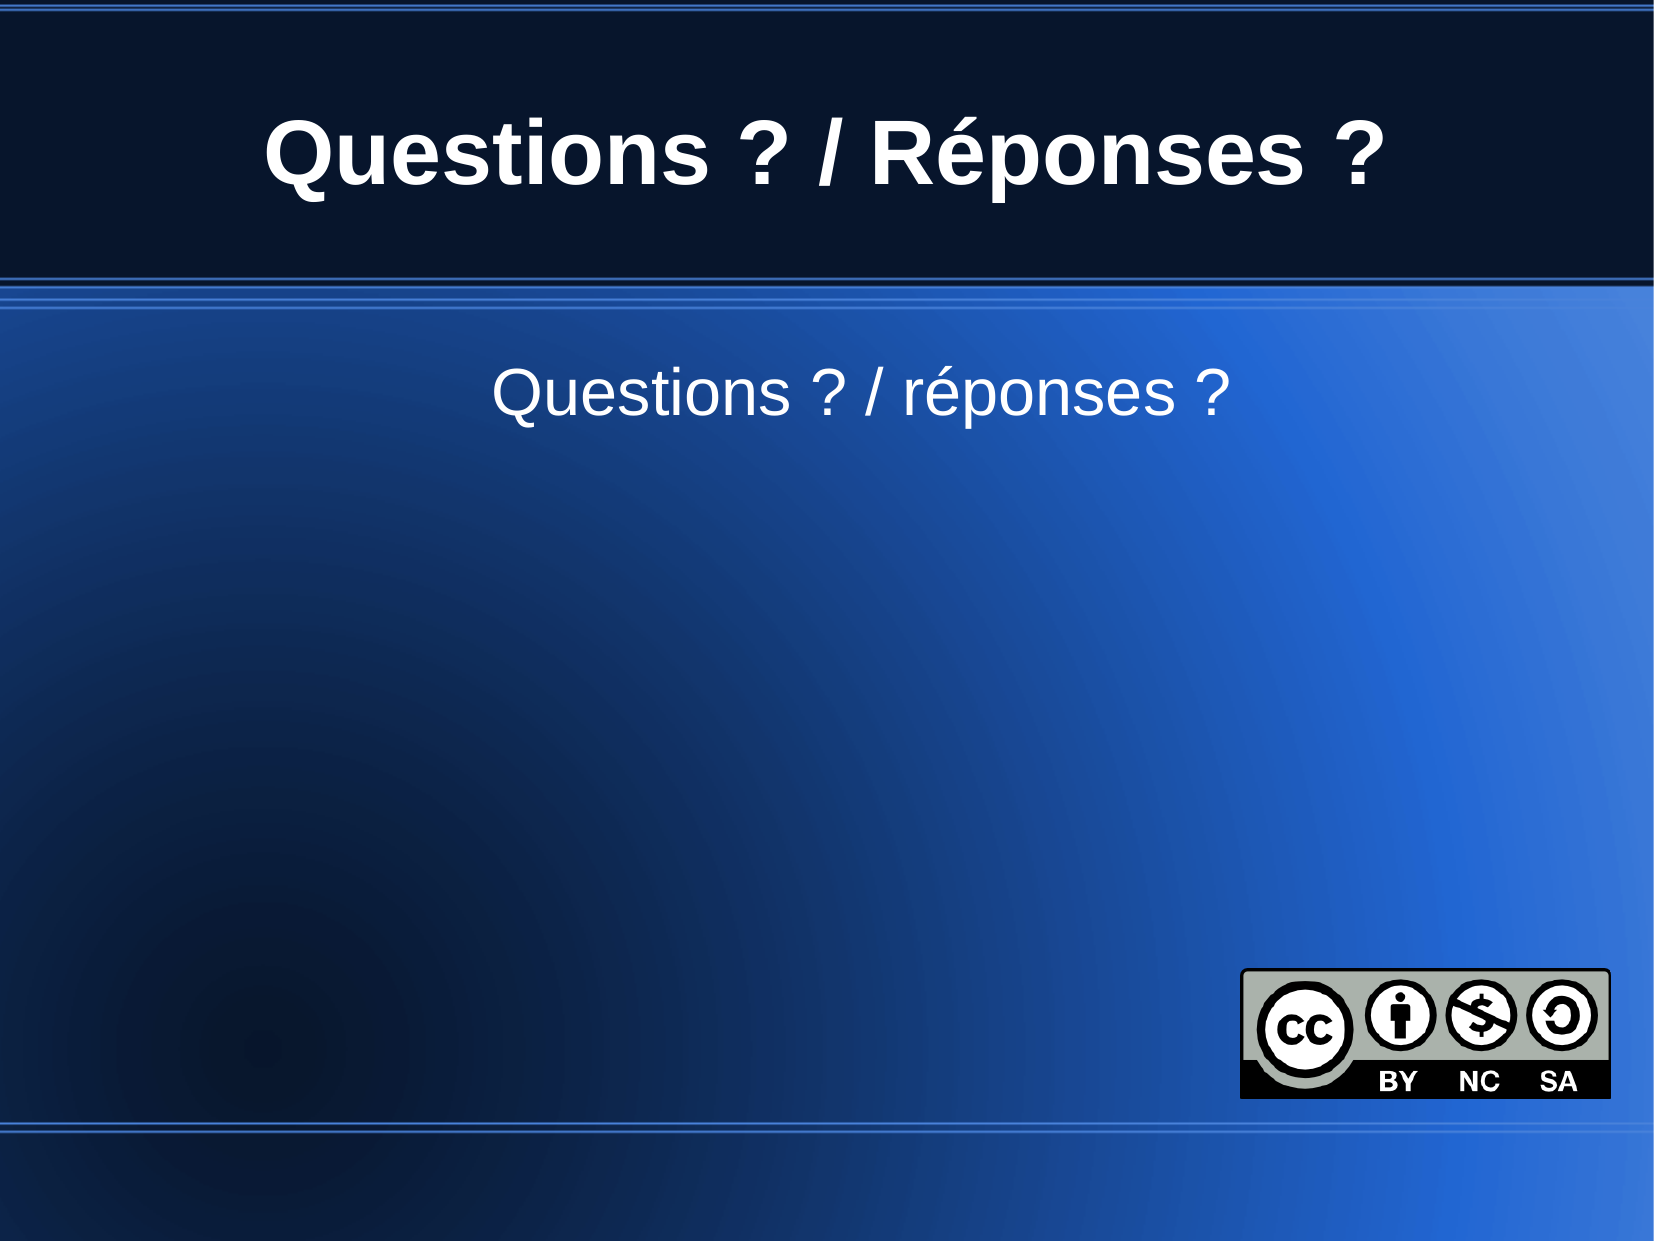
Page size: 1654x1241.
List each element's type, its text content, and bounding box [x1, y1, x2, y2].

title Questions ? / Réponses ? [82, 49, 1571, 257]
list Questions ? / réponses ? [82, 355, 1571, 1075]
picture [0, 0, 1654, 1241]
